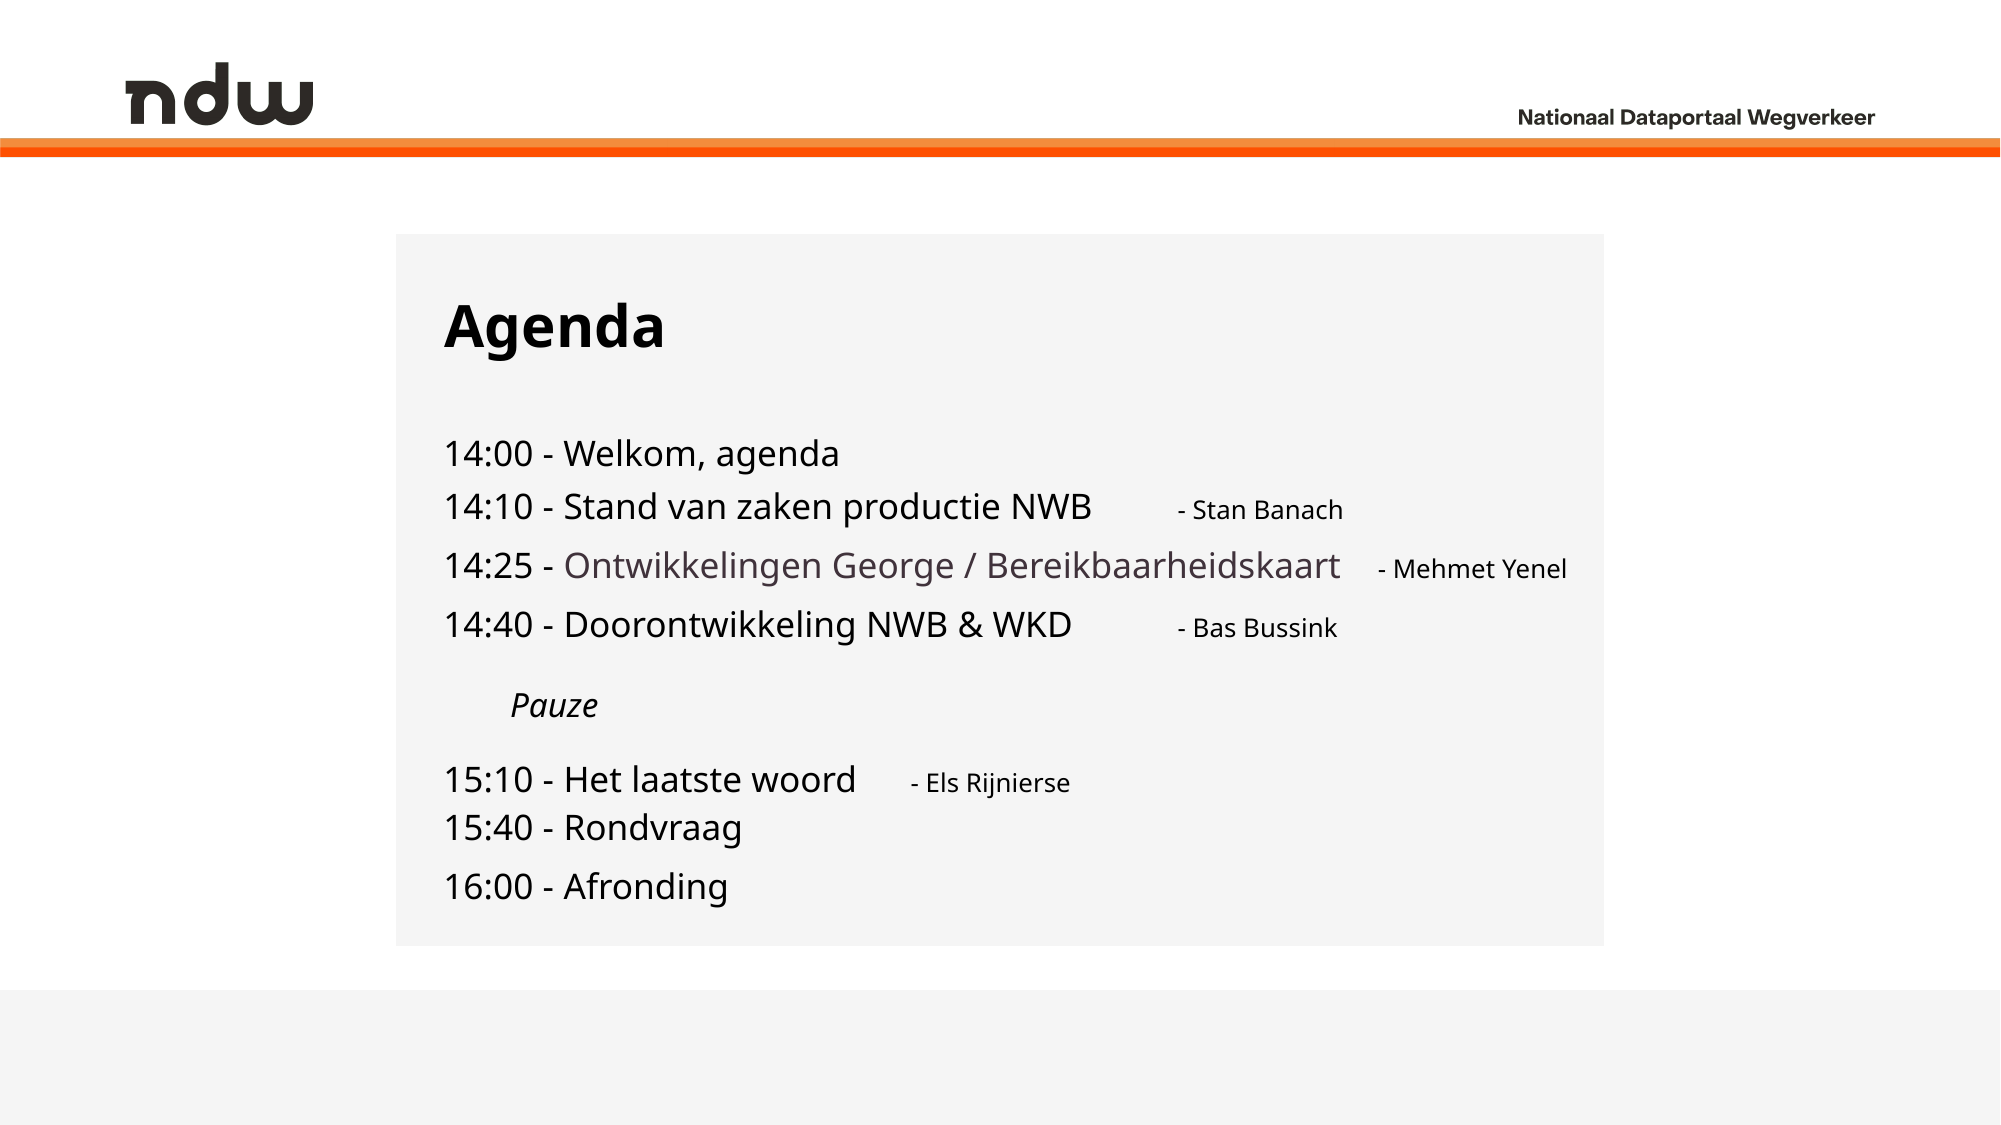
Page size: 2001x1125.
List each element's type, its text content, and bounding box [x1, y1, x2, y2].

title Agenda [416, 254, 1585, 348]
list 14:00 - Welkom, agenda 14:10 - Stand van zaken productie NWB - Stan Banach 14:25 - Ontwikkelingen George / Bereikbaarheidskaart - Mehmet Yenel 14:40 - Doorontwikkeling NWB & WKD - Bas Bussink Pauze 15:10 - Het laatste woord - Els Rijnierse 15:40 - Rondvraag 16:00 - Afronding [415, 282, 1729, 969]
